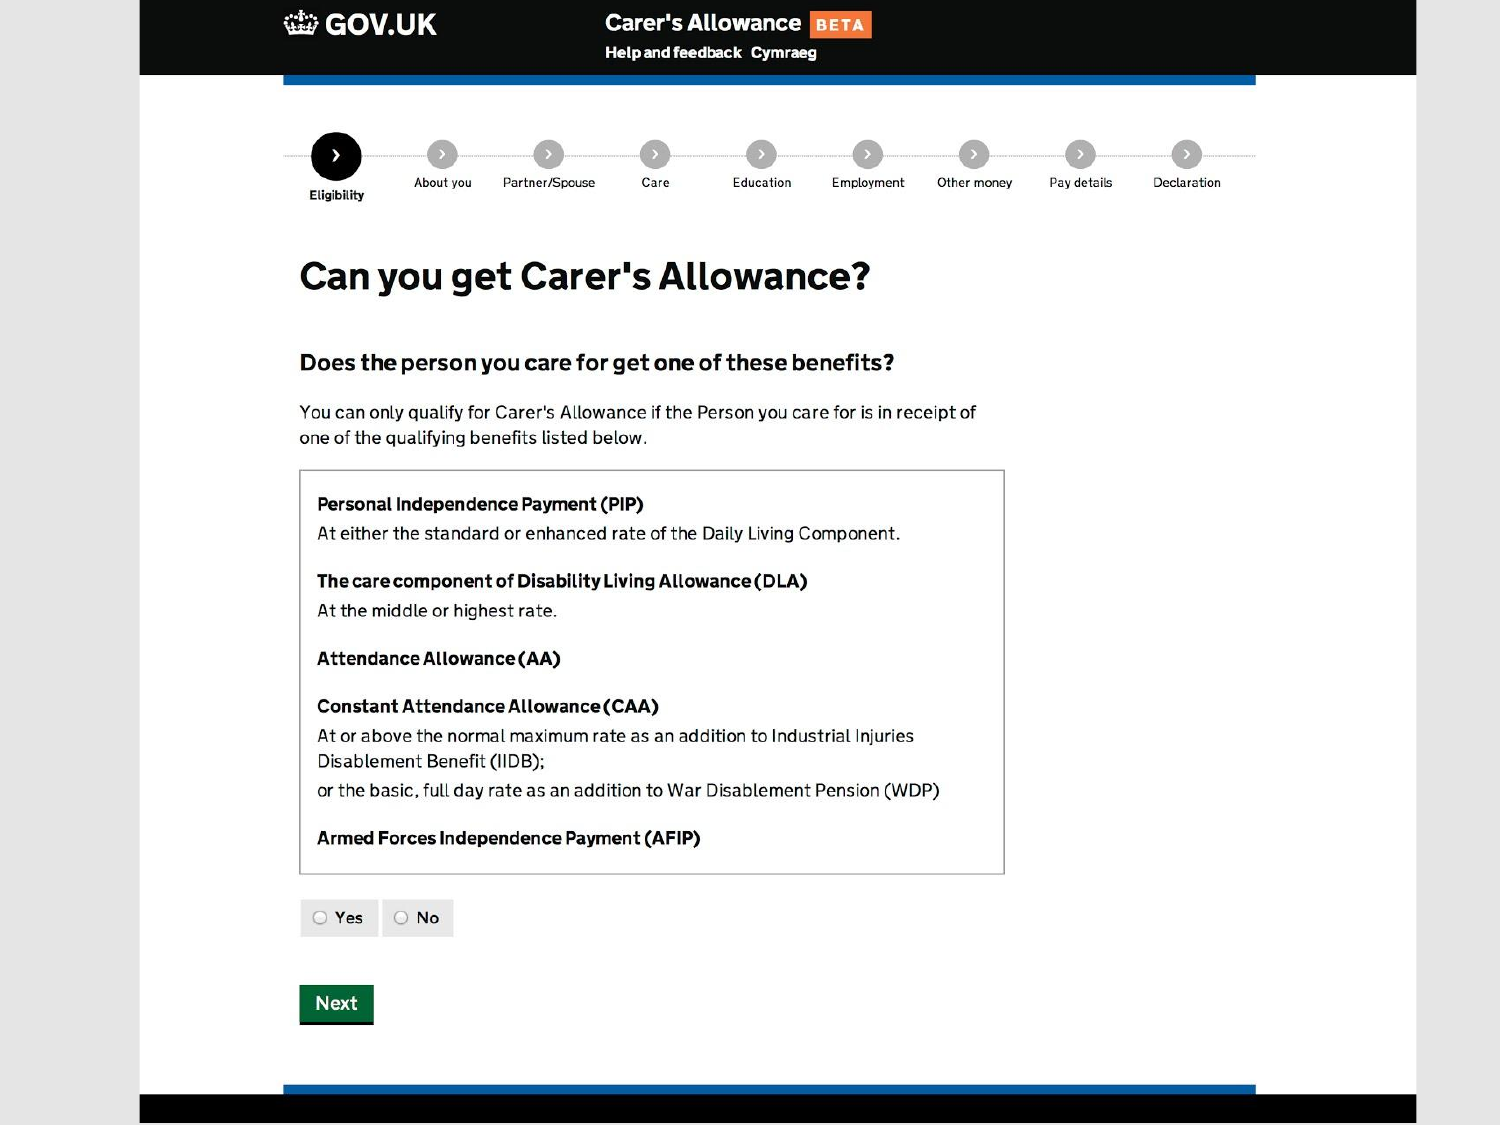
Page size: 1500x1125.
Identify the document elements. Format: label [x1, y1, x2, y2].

picture [139, 0, 1417, 1123]
